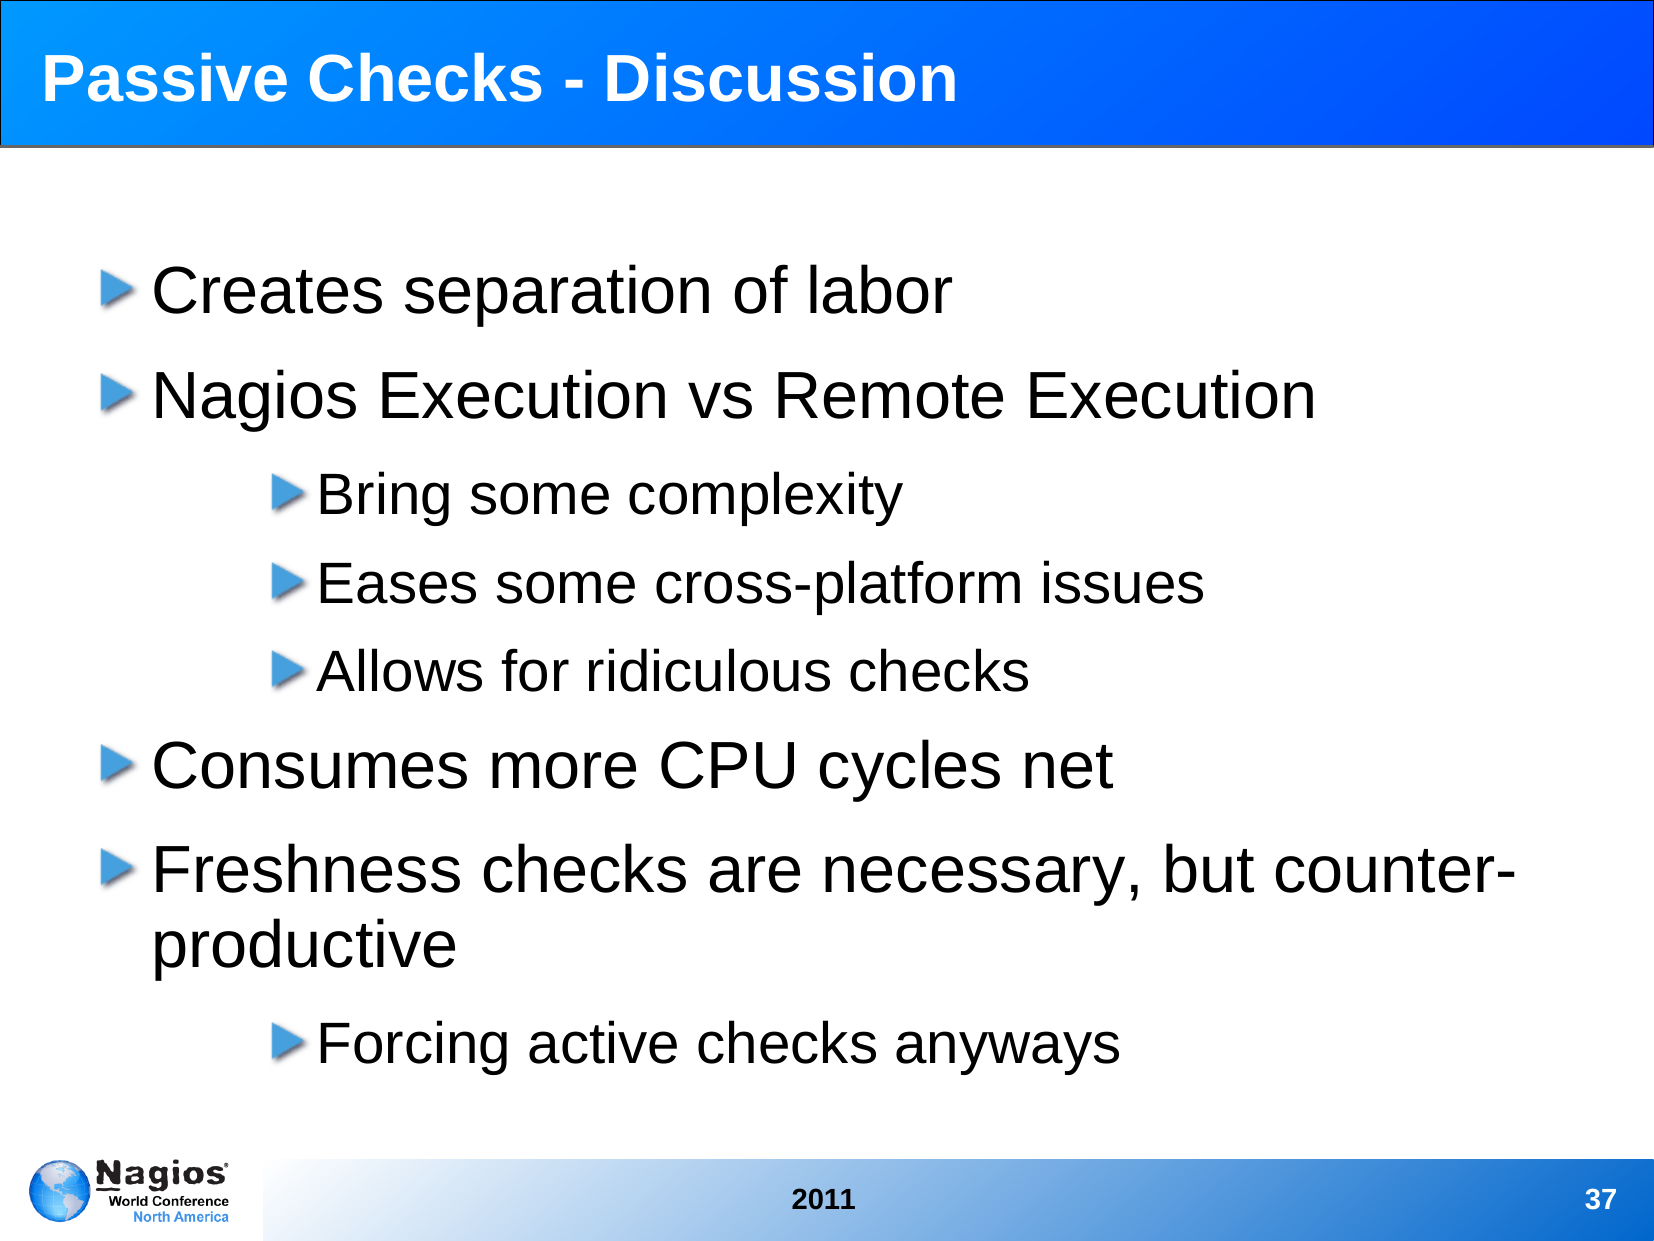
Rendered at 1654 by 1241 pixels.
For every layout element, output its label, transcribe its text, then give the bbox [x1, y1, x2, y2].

list Creates separation of labor Nagios Execution vs Remote Execution Bring some complexity Eases some cross-platform issues Allows for ridiculous checks Consumes more CPU cycles net Freshness checks are necessary, but counter-productive Forcing active checks anyways [80, 253, 1569, 1241]
picture [29, 1159, 80, 1235]
title Passive Checks - Discussion [41, 29, 1248, 127]
